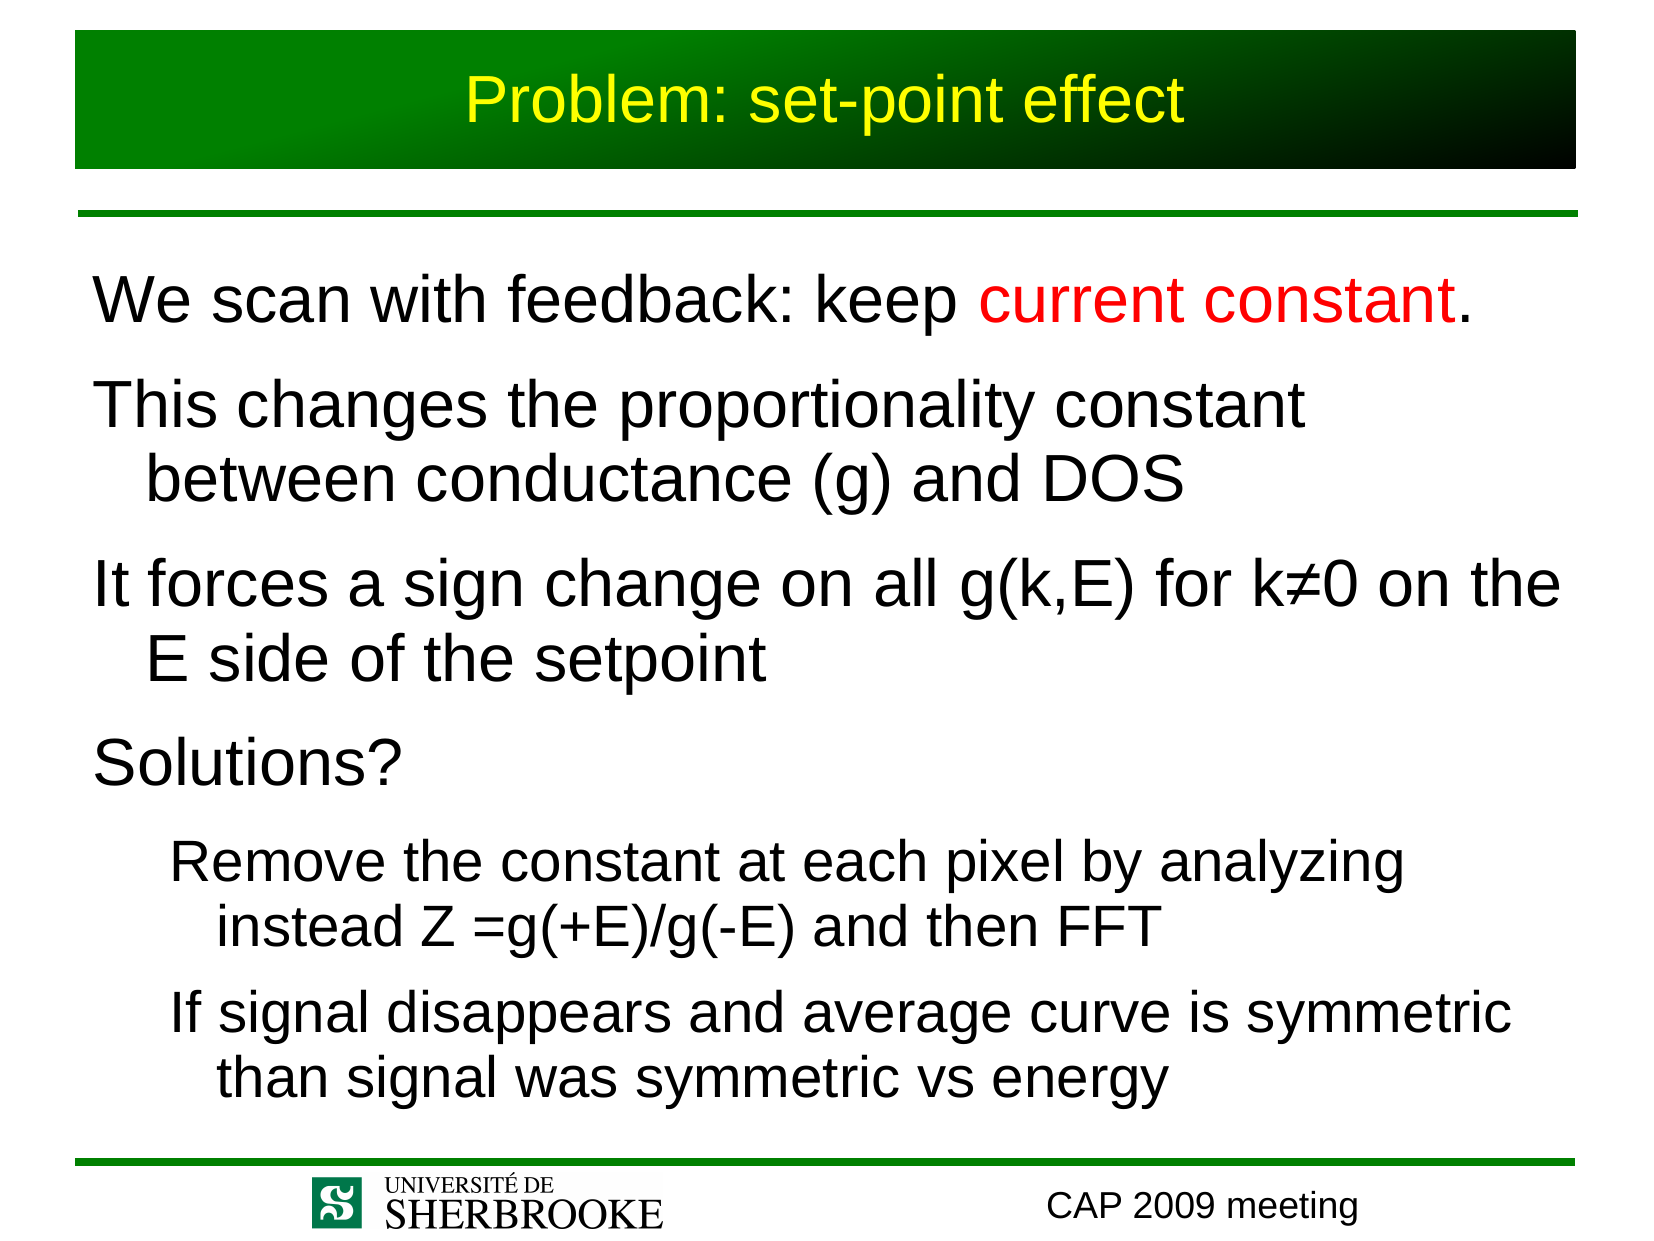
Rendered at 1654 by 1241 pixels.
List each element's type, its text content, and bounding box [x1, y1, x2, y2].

picture [312, 1172, 663, 1229]
title Problem: set-point effect [75, 30, 1576, 169]
list We scan with feedback: keep current constant. This changes the proportionality constant between conductance (g) and DOS It forces a sign change on all g(k,E) for k≠0 on the E side of the setpoint Solutions? Remove the constant at each pixel by analyzing instead Z =g(+E)/g(-E) and then FFT If signal disappears and average curve is symmetric than signal was symmetric vs energy [75, 262, 1576, 1111]
